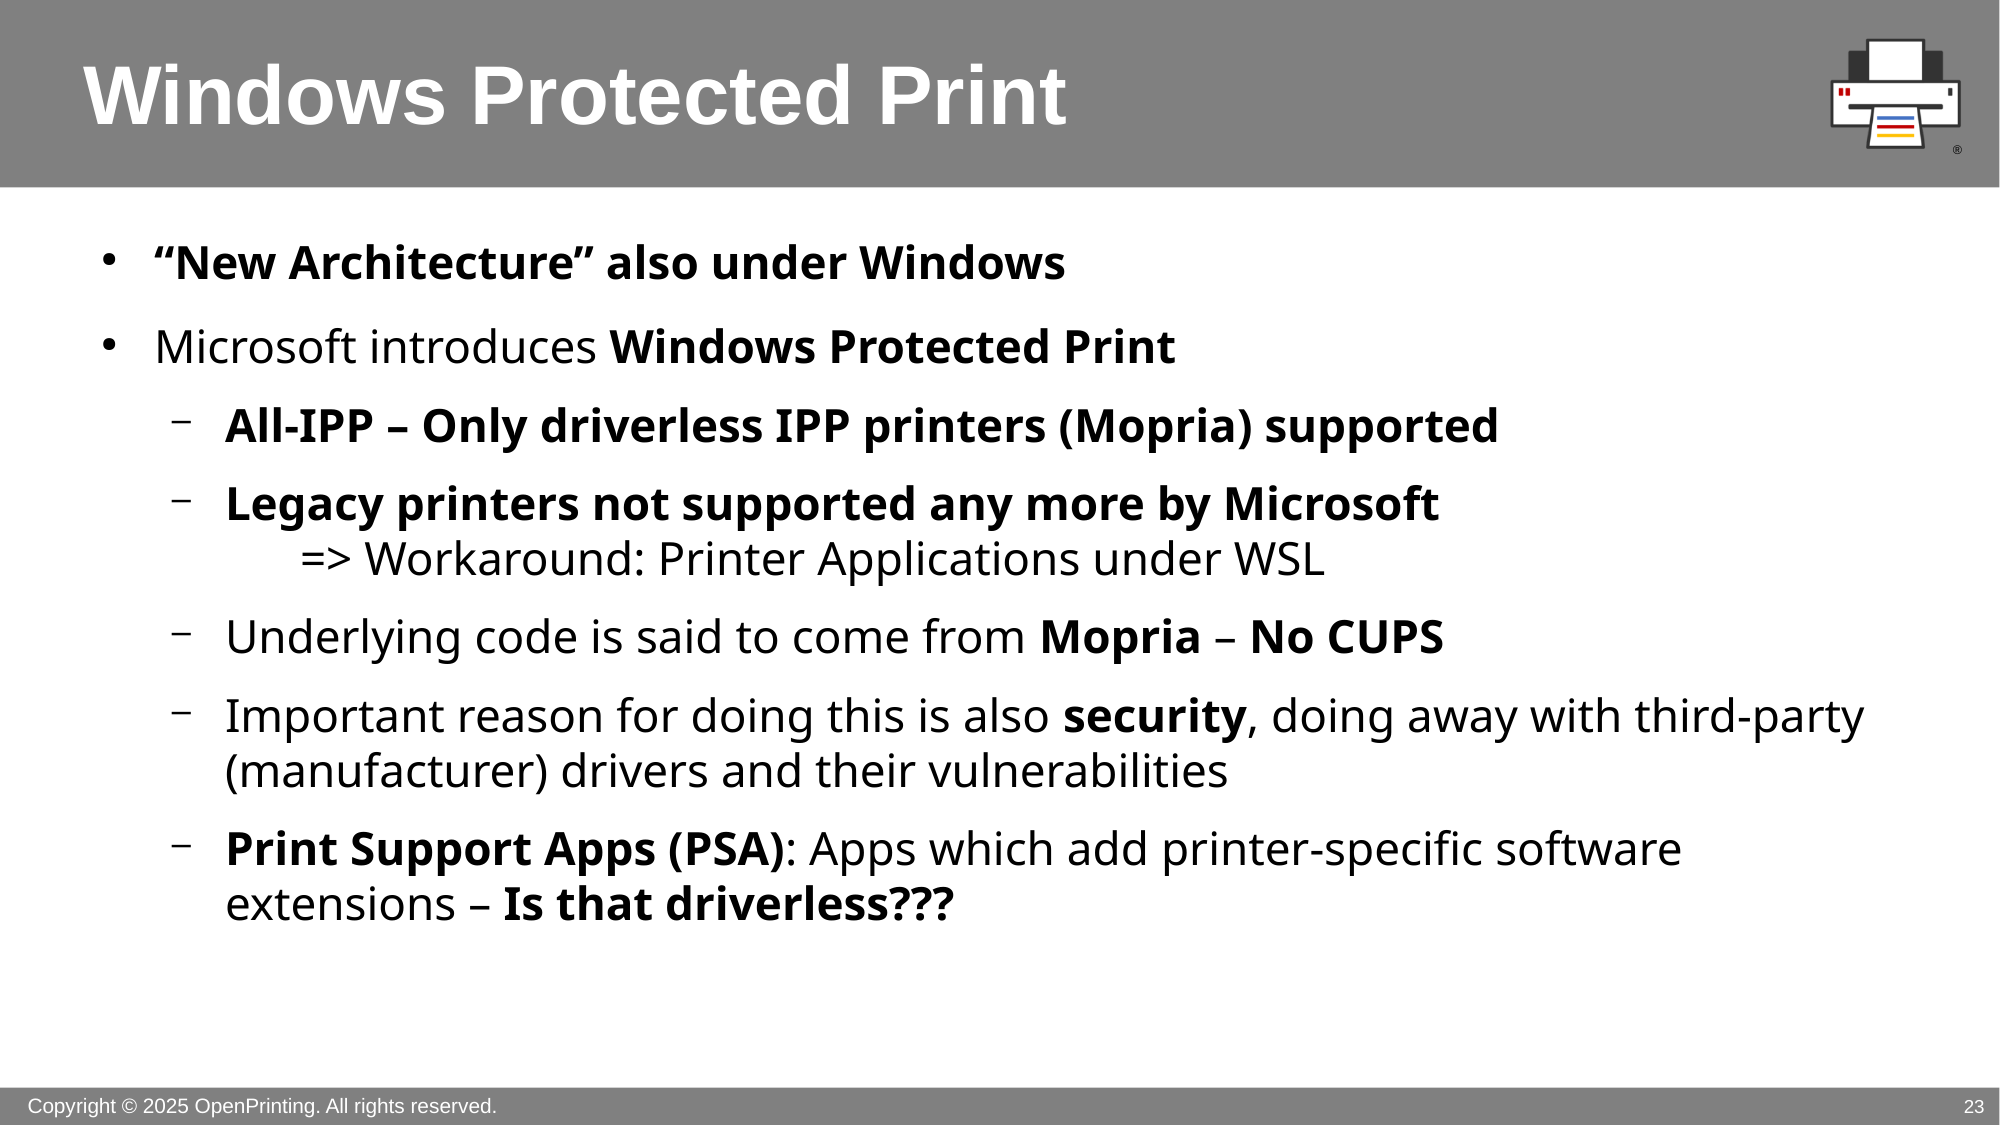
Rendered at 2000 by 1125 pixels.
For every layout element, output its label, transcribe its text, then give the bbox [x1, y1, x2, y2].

picture [1825, 33, 1966, 154]
title Windows Protected Print [75, 7, 1786, 175]
list “New Architecture” also under Windows Microsoft introduces Windows Protected Print All-IPP – Only driverless IPP printers (Mopria) supported Legacy printers not supported any more by Microsoft => Workaround: Printer Applications under WSL Underlying code is said to come from Mopria – No CUPS Important reason for doing this is also security, doing away with third-party (manufacturer) drivers and their vulnerabilities Print Support Apps (PSA): Apps which add printer-specific software extensions – Is that driverless??? [75, 224, 1936, 1067]
